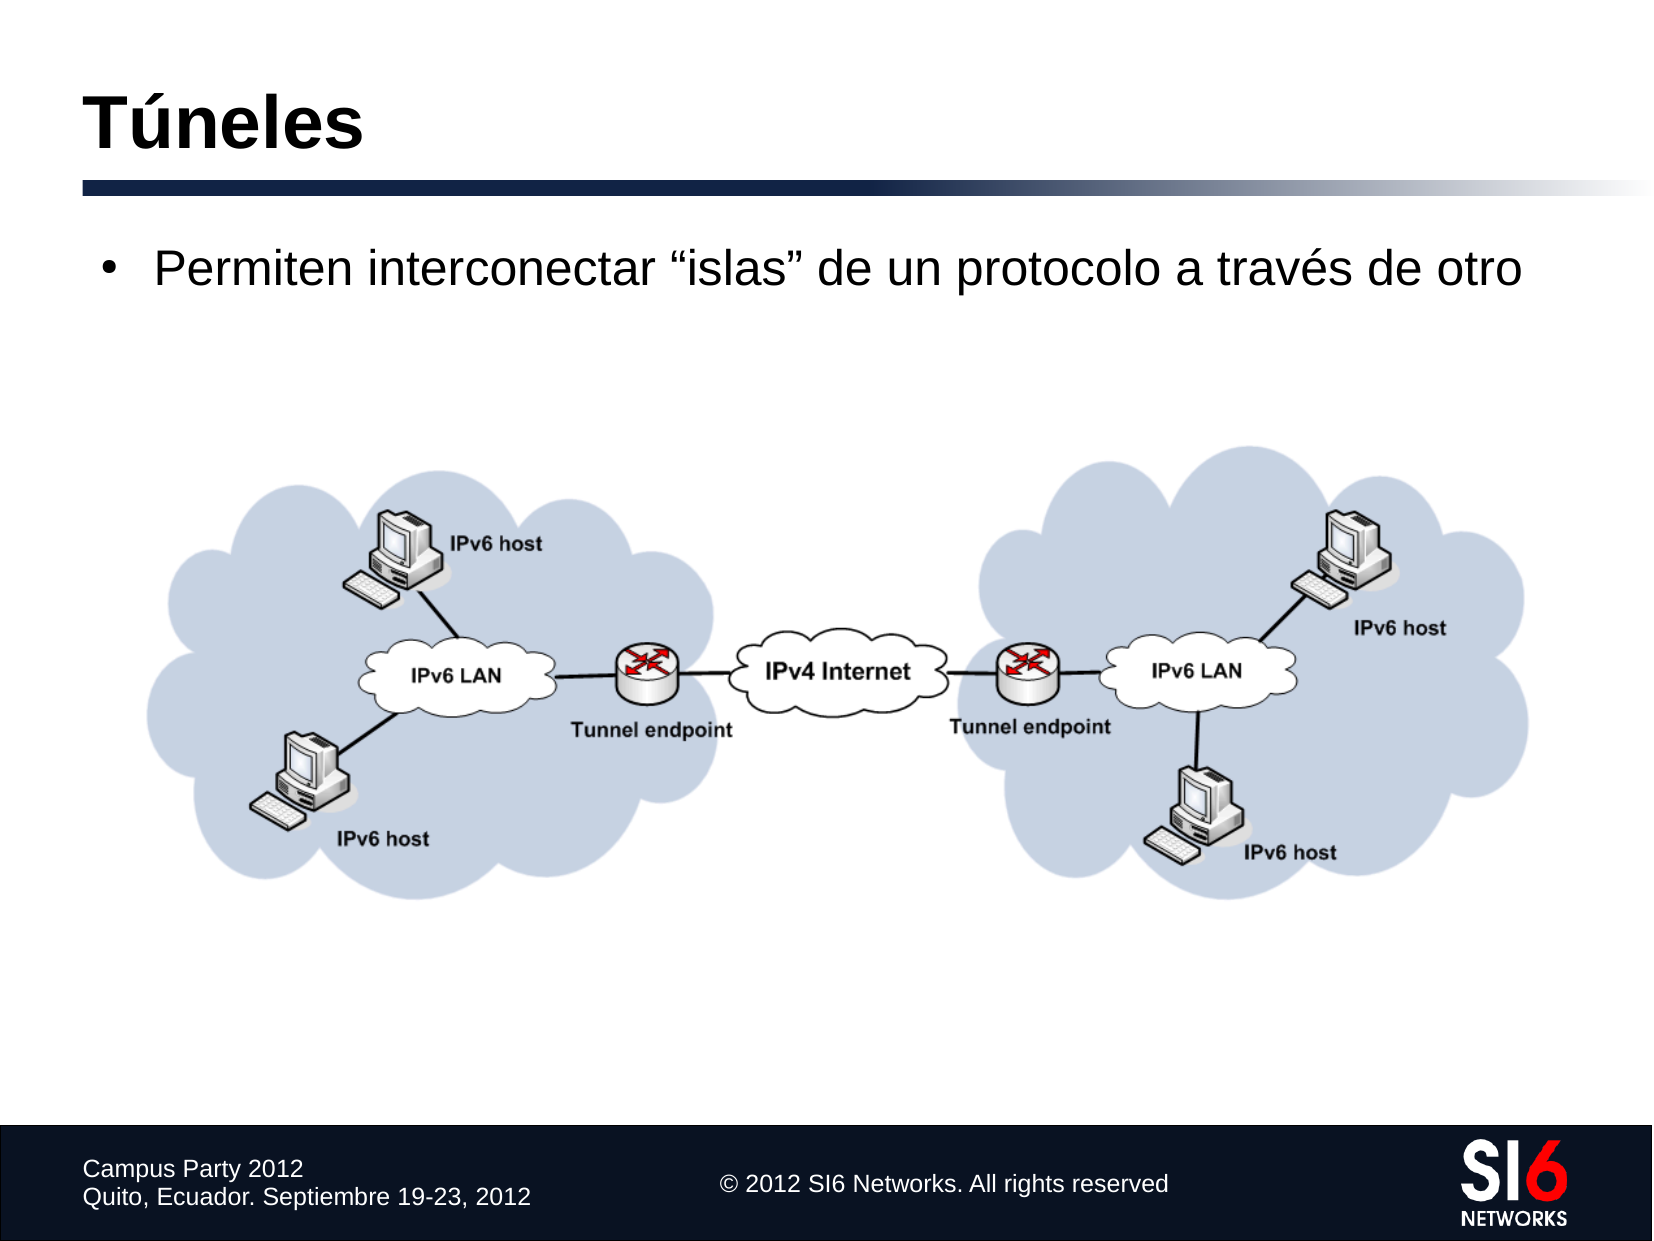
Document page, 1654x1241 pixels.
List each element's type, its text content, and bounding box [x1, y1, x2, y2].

picture [135, 434, 1539, 931]
title Túneles [82, 49, 1571, 196]
list Permiten interconectar “islas” de un protocolo a través de otro [82, 240, 1571, 1059]
picture [1461, 1139, 1567, 1226]
